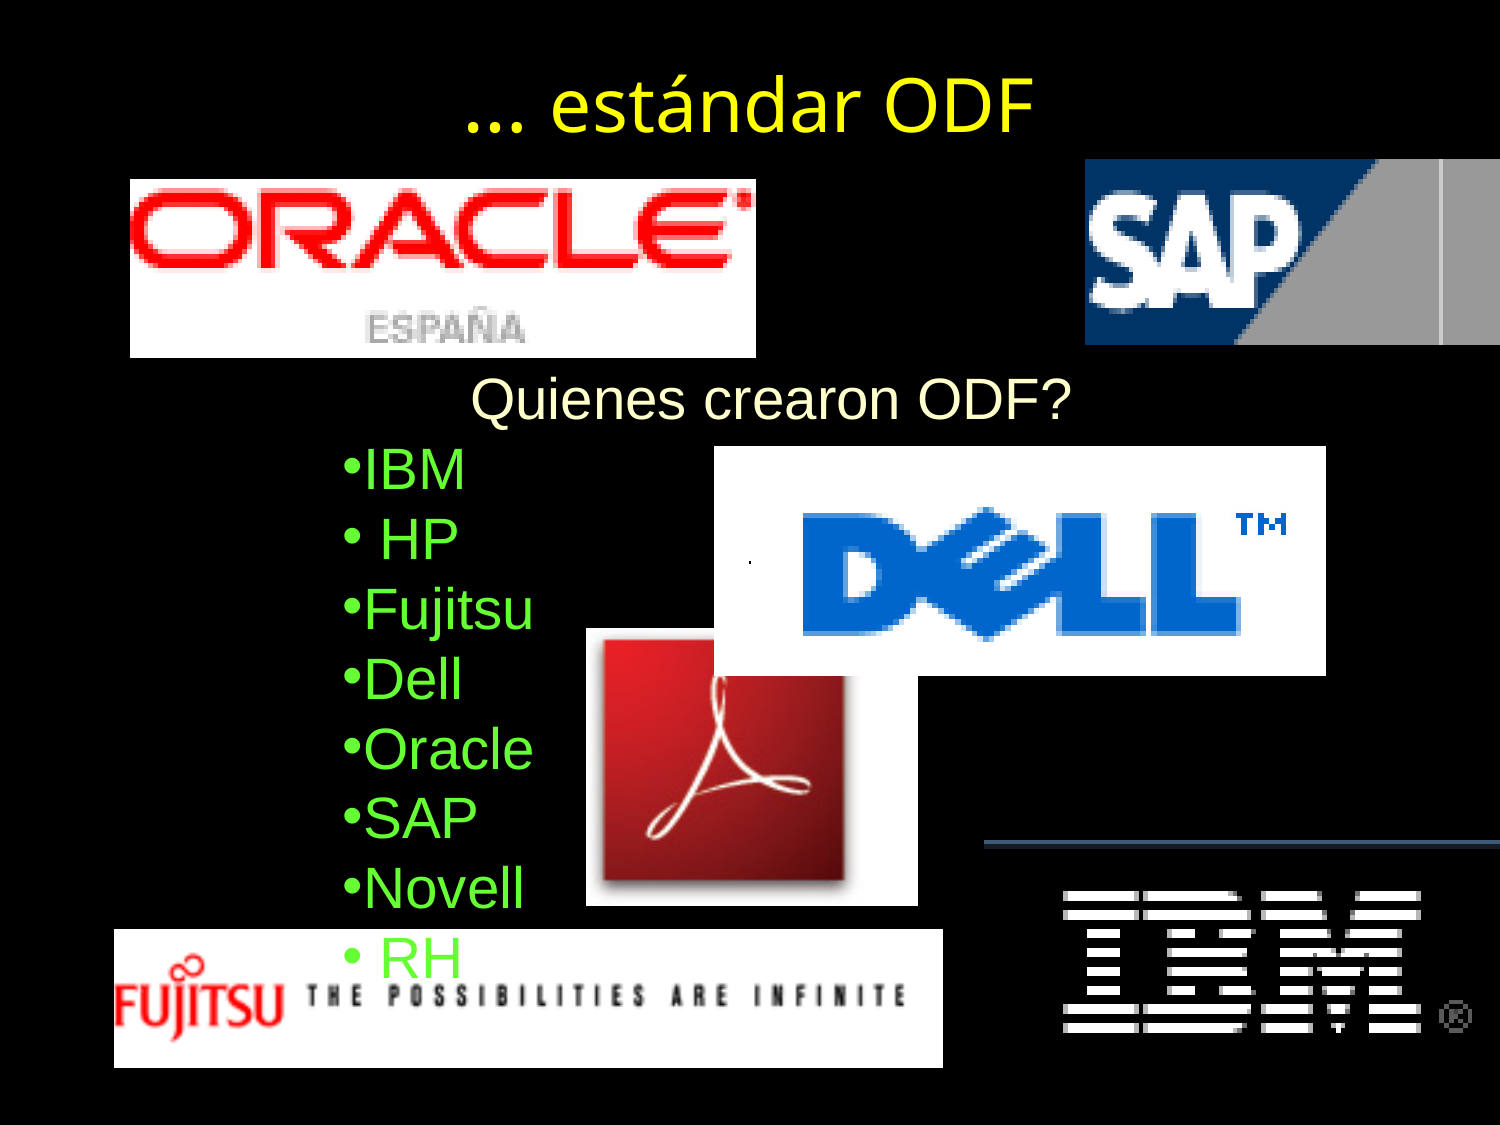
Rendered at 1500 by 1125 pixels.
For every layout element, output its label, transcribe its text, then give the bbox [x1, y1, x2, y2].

picture [114, 929, 943, 1068]
text_box Quienes crearon ODF? IBM HP Fujitsu Dell Oracle SAP Novell RH [178, 353, 1366, 999]
title … estándar ODF [121, 38, 1397, 157]
picture [1085, 159, 1500, 345]
picture [130, 179, 756, 358]
picture [984, 840, 1500, 1085]
